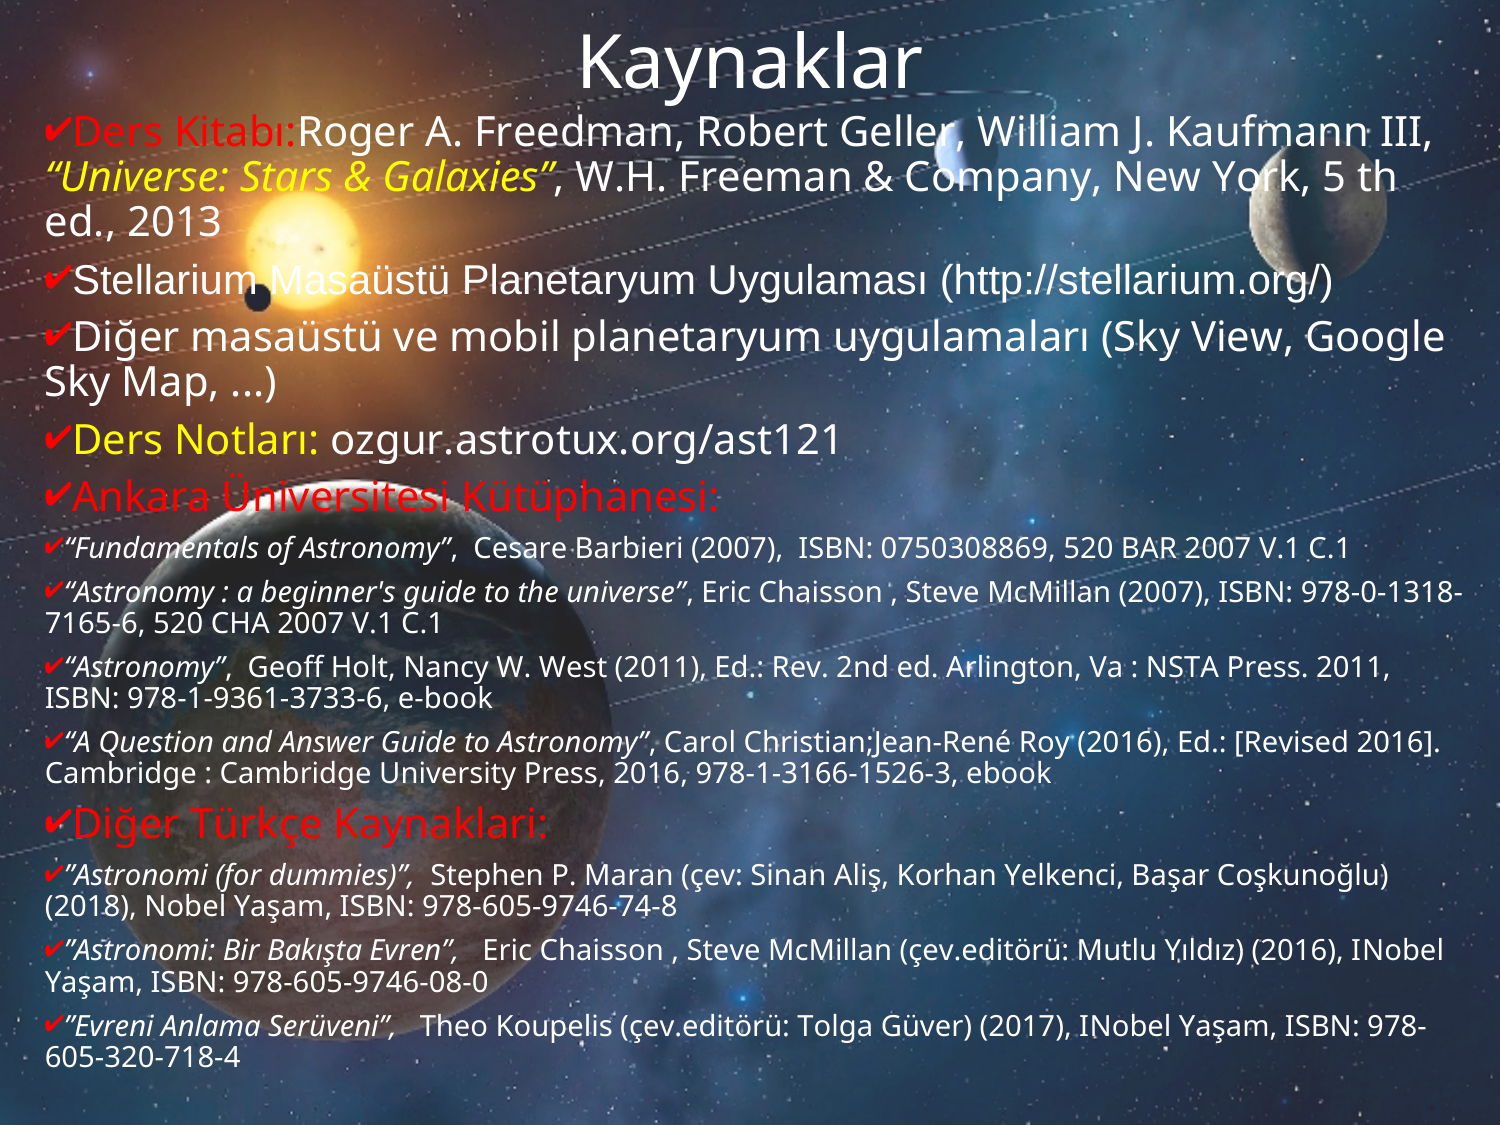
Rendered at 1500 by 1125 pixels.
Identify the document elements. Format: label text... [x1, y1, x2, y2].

title Kaynaklar [75, 15, 1426, 103]
list Ders Kitabı:Roger A. Freedman, Robert Geller, William J. Kaufmann III, “Universe: Stars & Galaxies”, W.H. Freeman & Company, New York, 5 th ed., 2013 Stellarium Masaüstü Planetaryum Uygulaması (http://stellarium.org/) Diğer masaüstü ve mobil planetaryum uygulamaları (Sky View, Google Sky Map, ...) Ders Notları: ozgur.astrotux.org/ast121 Ankara Üniversitesi Kütüphanesi: “Fundamentals of Astronomy”, Cesare Barbieri (2007), ISBN: 0750308869, 520 BAR 2007 V.1 C.1 “Astronomy : a beginner's guide to the universe”, Eric Chaisson , Steve McMillan (2007), ISBN: 978-0-1318-7165-6, 520 CHA 2007 V.1 C.1 “Astronomy”, Geoff Holt, Nancy W. West (2011), Ed.: Rev. 2nd ed. Arlington, Va : NSTA Press. 2011, ISBN: 978-1-9361-3733-6, e-book “A Question and Answer Guide to Astronomy”, Carol Christian;Jean-René Roy (2016), Ed.: [Revised 2016]. Cambridge : Cambridge University Press, 2016, 978-1-3166-1526-3, ebook Diğer Türkçe Kaynaklari: ”Astronomi (for dummies)”, Stephen P. Maran (çev: Sinan Aliş, Korhan Yelkenci, Başar Coşkunoğlu) (2018), Nobel Yaşam, ISBN: 978-605-9746-74-8 ”Astronomi: Bir Bakışta Evren”, Eric Chaisson , Steve McMillan (çev.editörü: Mutlu Yıldız) (2016), INobel Yaşam, ISBN: 978-605-9746-08-0 ”Evreni Anlama Serüveni”, Theo Koupelis (çev.editörü: Tolga Güver) (2017), INobel Yaşam, ISBN: 978-605-320-718-4 [30, 103, 1486, 1125]
